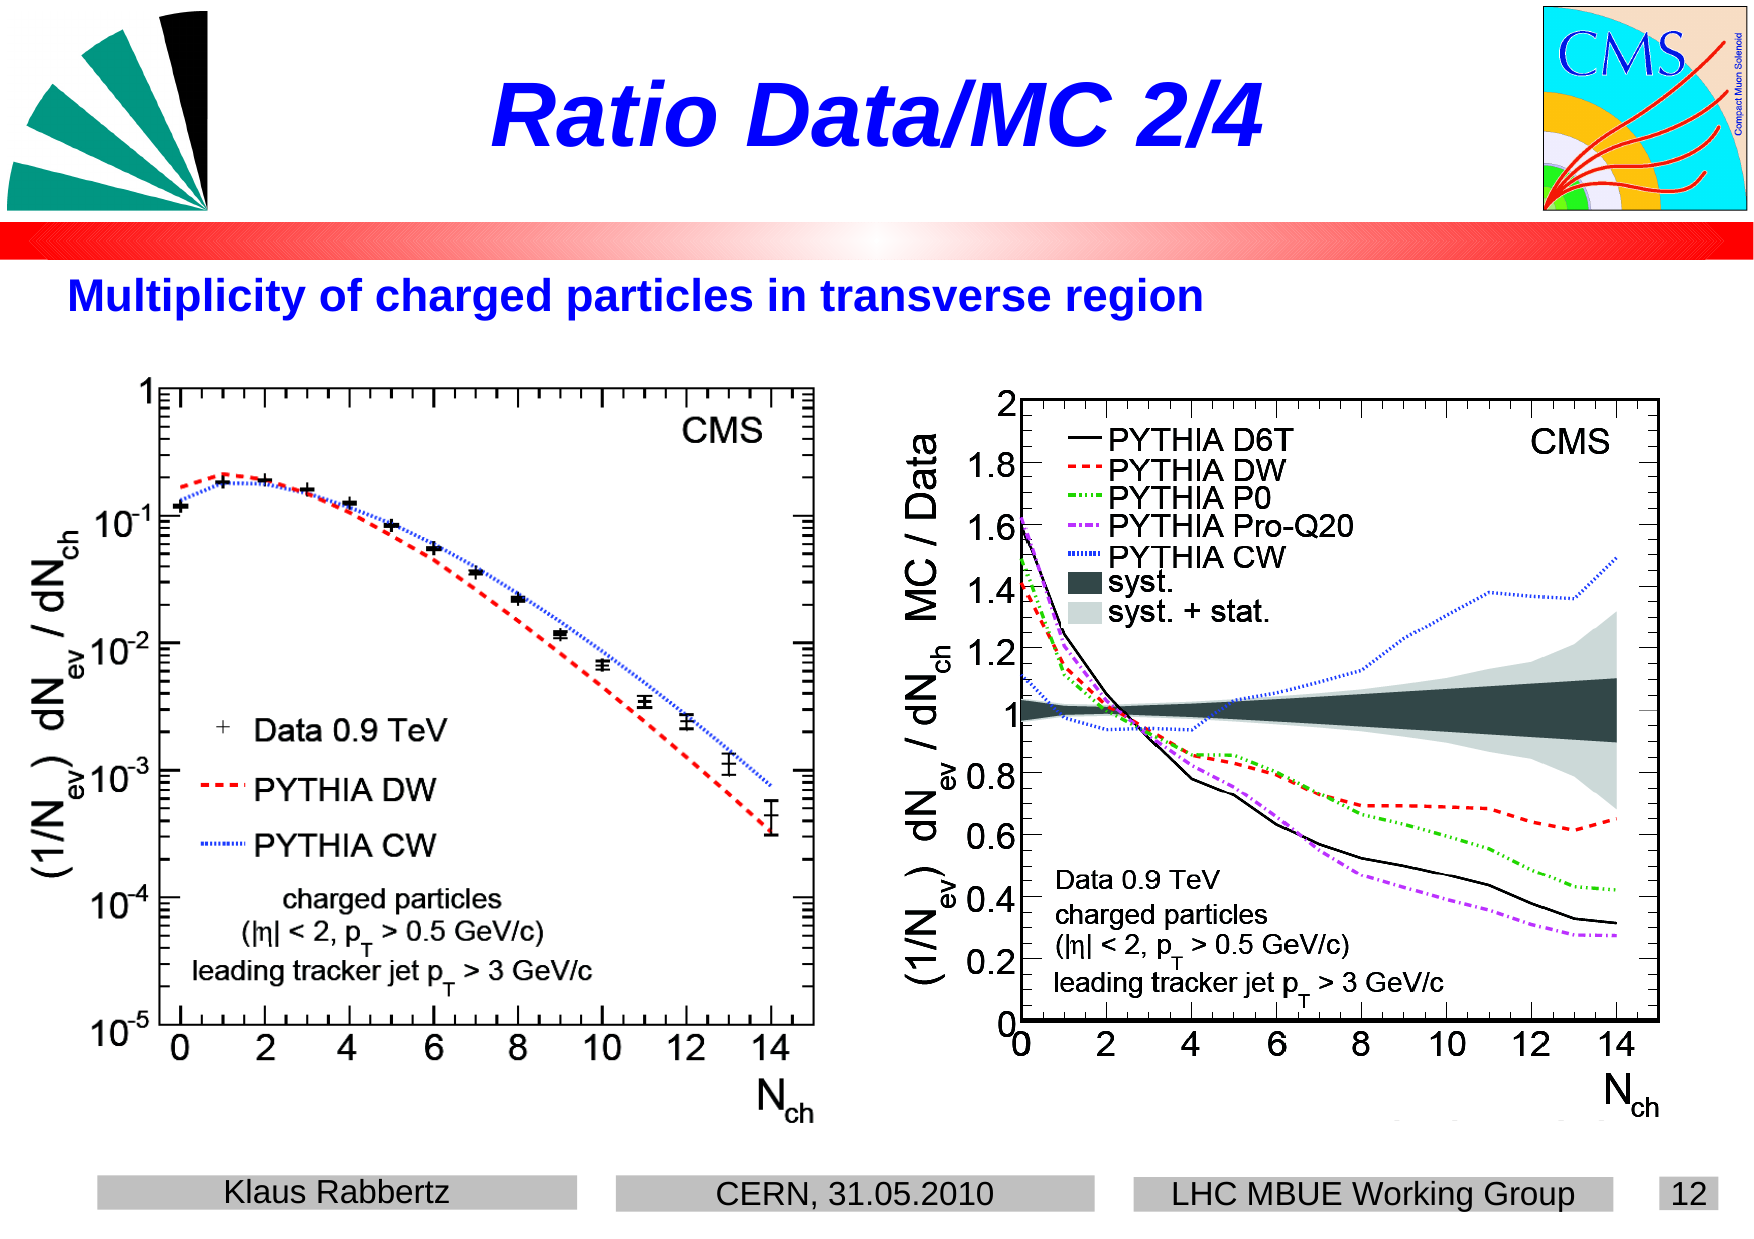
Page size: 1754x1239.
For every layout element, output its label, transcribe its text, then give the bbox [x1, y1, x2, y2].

picture [1542, 5, 1748, 211]
picture [899, 383, 1673, 1121]
title Ratio Data/MC 2/4 [220, 27, 1536, 202]
picture [7, 11, 208, 213]
picture [21, 363, 826, 1129]
text_box Multiplicity of charged particles in transverse region [55, 258, 1217, 334]
